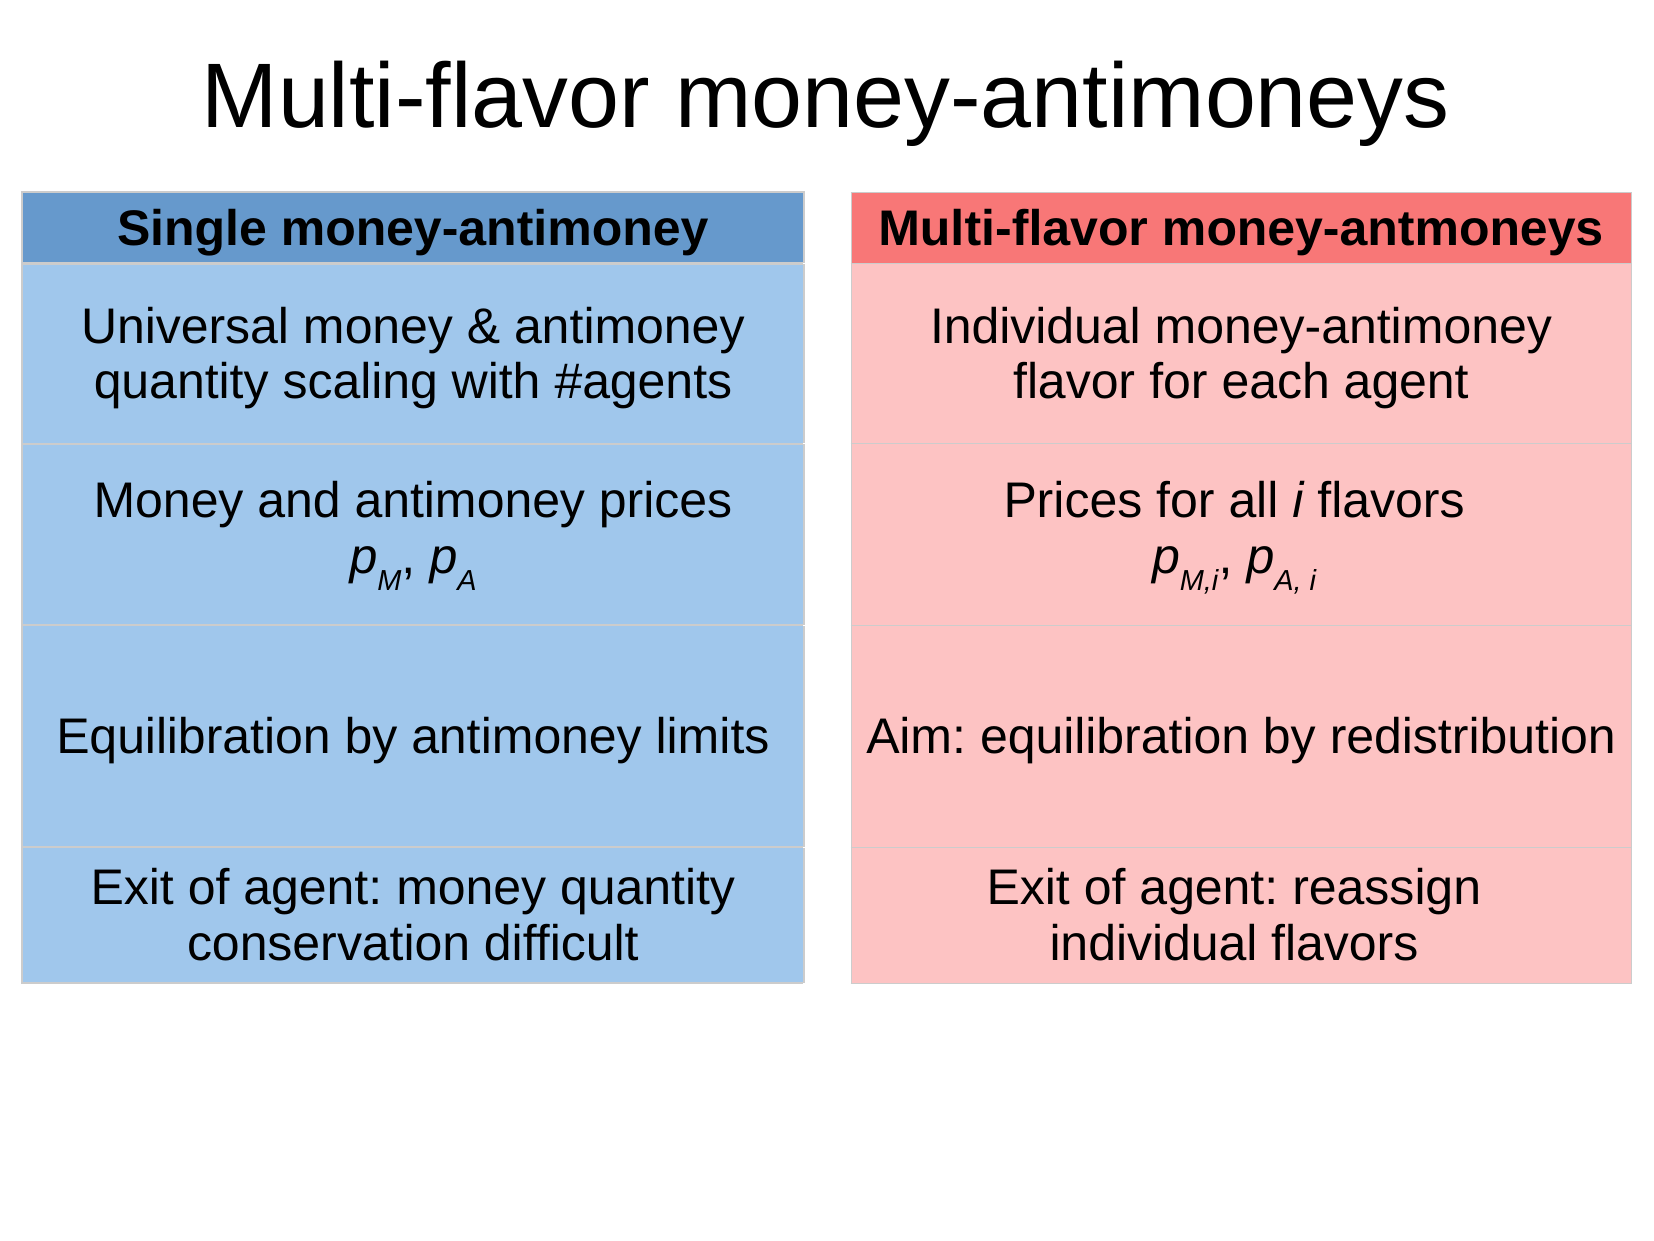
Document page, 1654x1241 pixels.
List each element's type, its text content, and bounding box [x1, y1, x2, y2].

title Multi-flavor money-antimoneys [82, 44, 1571, 147]
table_header [805, 193, 851, 263]
table_cell [805, 444, 851, 625]
table_cell [805, 626, 851, 847]
table_cell Money and antimoney prices pM, pA [23, 445, 803, 624]
table_cell Aim: equilibration by redistribution [852, 626, 1631, 847]
table_cell [805, 848, 851, 983]
table_header Single money-antimoney [23, 193, 803, 262]
table_cell Individual money-antimoney flavor for each agent [852, 264, 1631, 443]
table_cell Prices for all i flavors pM,i, pA, i [852, 444, 1631, 625]
table_cell Exit of agent: money quantity conservation difficult [23, 848, 803, 982]
table_cell Exit of agent: reassign individual flavors [852, 848, 1631, 983]
table_cell [805, 264, 851, 443]
table_header Multi-flavor money-antmoneys [852, 193, 1631, 263]
table_cell Equilibration by antimoney limits [23, 626, 803, 846]
table_cell Universal money & antimoney quantity scaling with #agents [23, 265, 803, 443]
